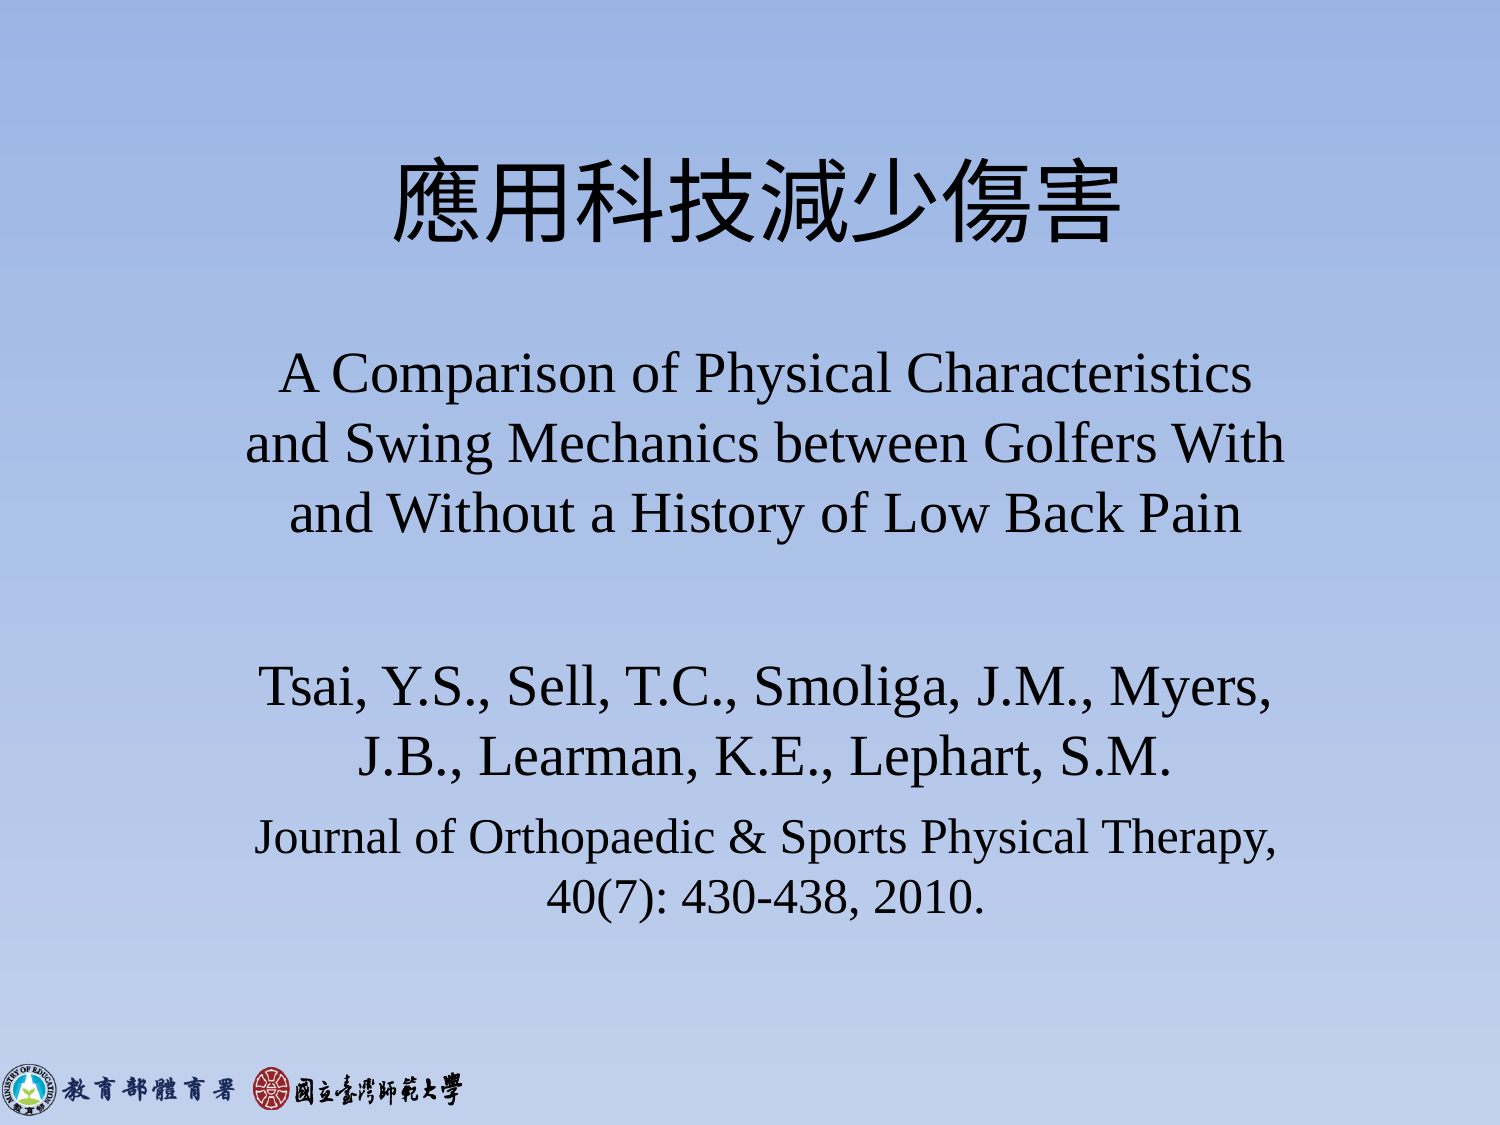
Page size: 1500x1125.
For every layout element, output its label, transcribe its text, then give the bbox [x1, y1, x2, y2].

subtitle A Comparison of Physical Characteristics and Swing Mechanics between Golfers With and Without a History of Low Back Pain Tsai, Y.S., Sell, T.C., Smoliga, J.M., Myers, J.B., Learman, K.E., Lephart, S.M. Journal of Orthopaedic & Sports Physical Therapy, 40(7): 430-438, 2010. [219, 326, 1313, 561]
title 應用科技減少傷害 [121, 78, 1397, 320]
picture [253, 1067, 462, 1110]
picture [0, 1051, 243, 1125]
